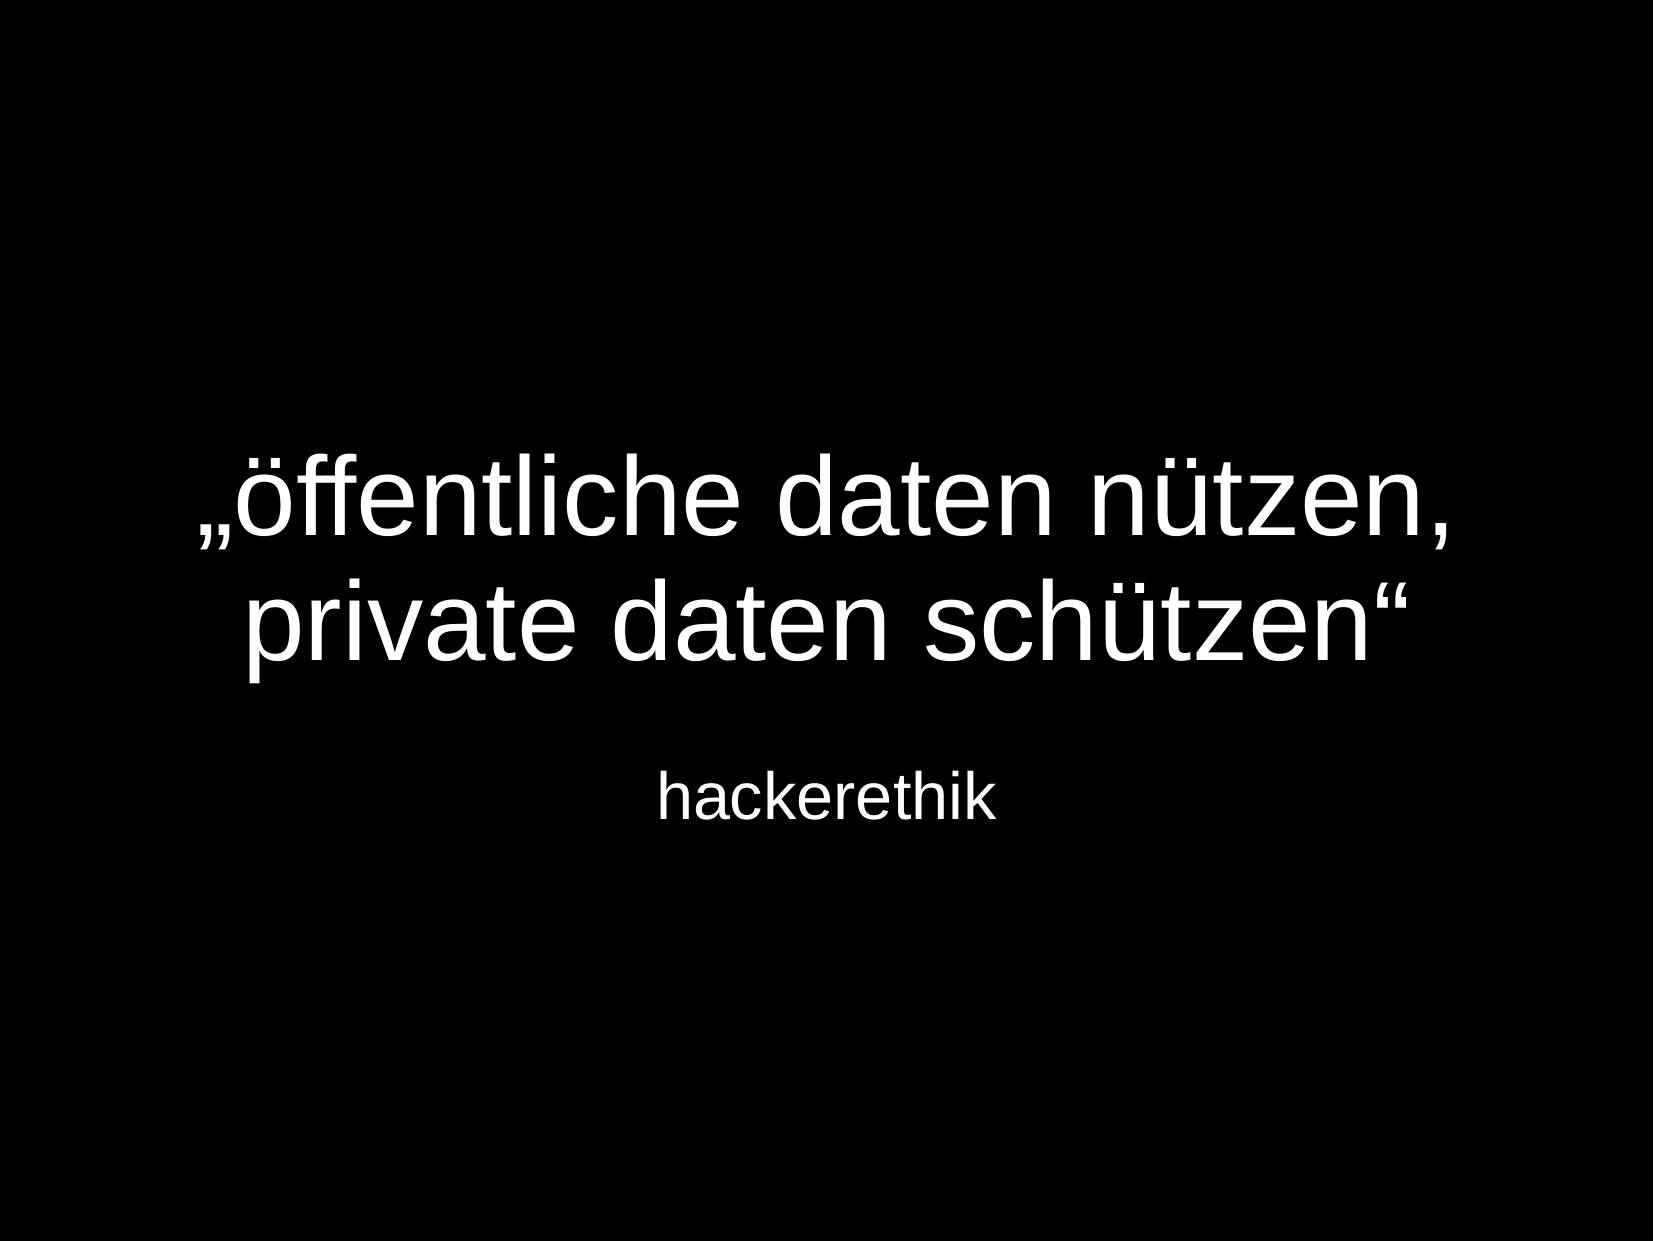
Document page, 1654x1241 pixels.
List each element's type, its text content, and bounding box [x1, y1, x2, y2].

subtitle „öffentliche daten nützen, private daten schützen“ hackerethik [82, 75, 1571, 1193]
